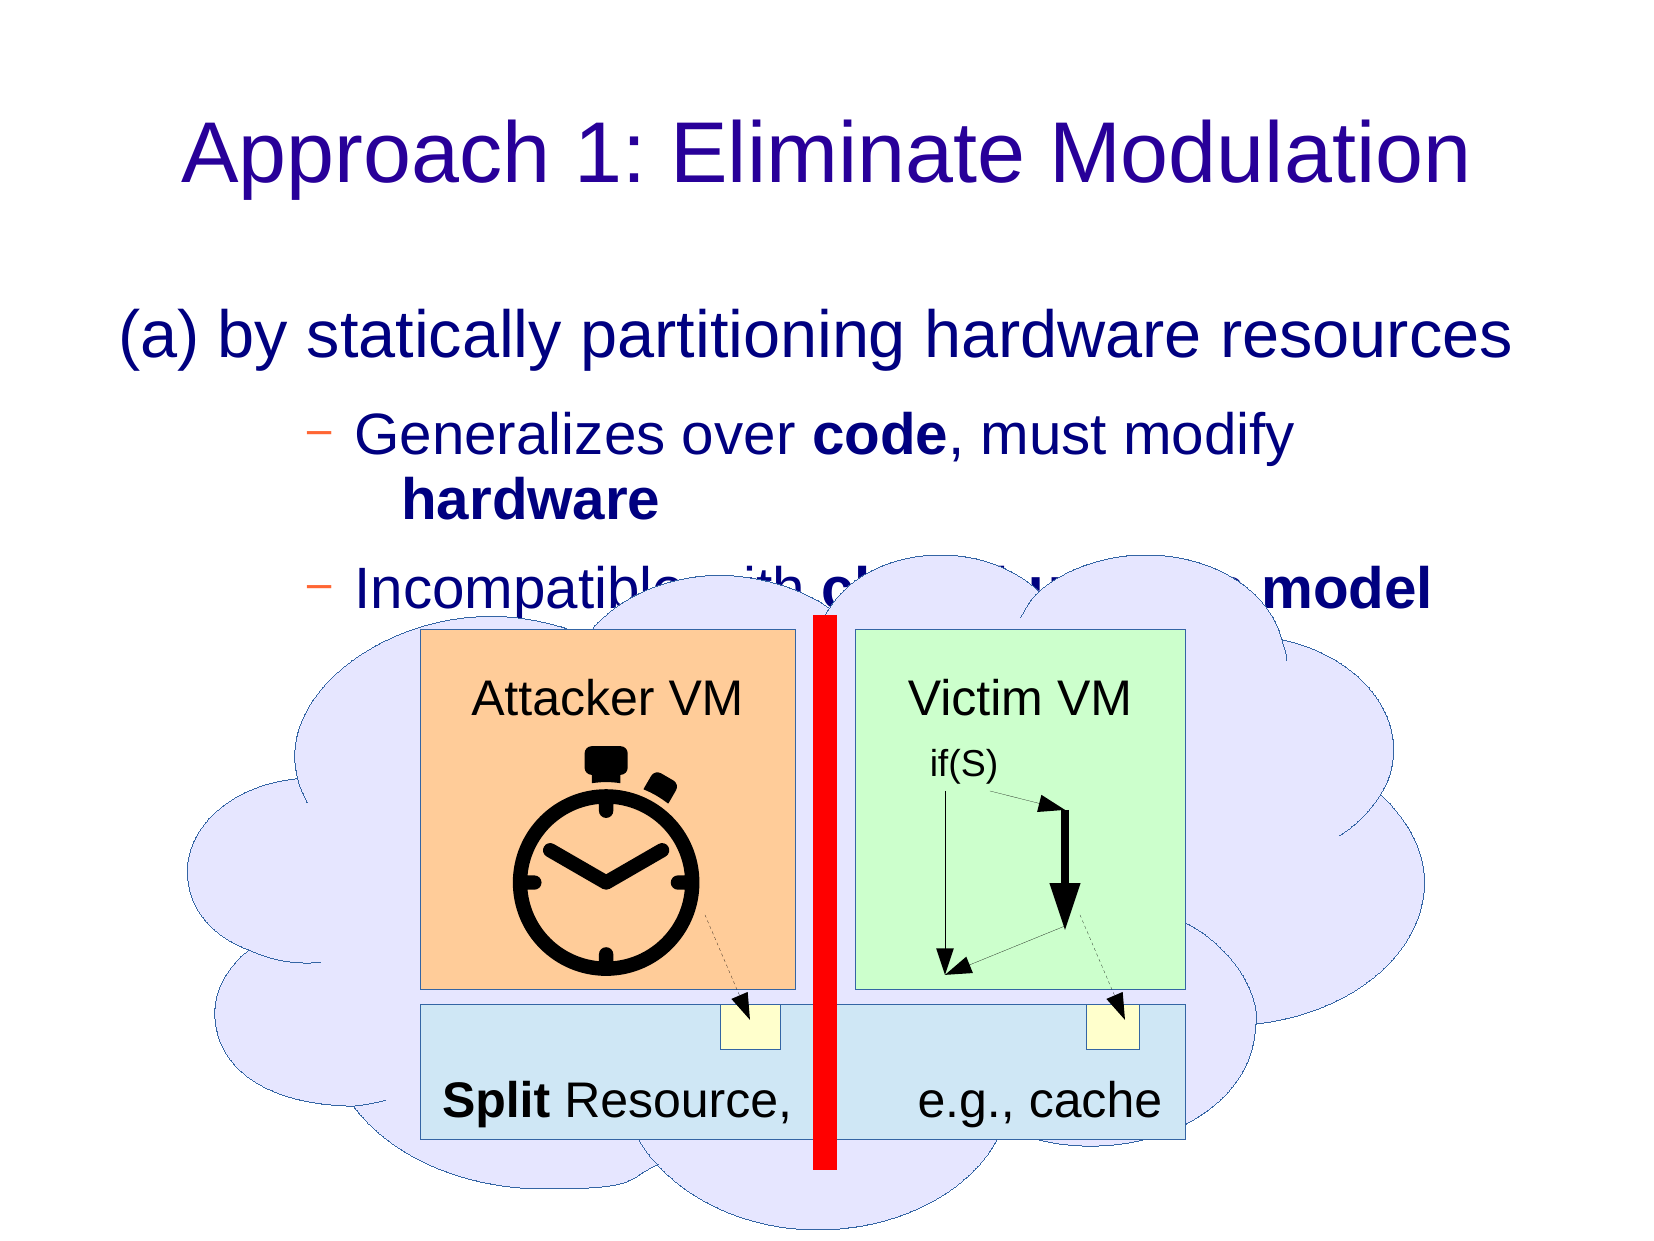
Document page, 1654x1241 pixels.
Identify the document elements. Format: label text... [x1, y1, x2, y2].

text_box [1039, 1140, 1143, 1147]
picture [491, 745, 722, 977]
text_box Attacker VM [420, 629, 796, 990]
text_box [187, 555, 1425, 1230]
title Approach 1: Eliminate Modulation [82, 56, 1571, 250]
list (a) by statically partitioning hardware resources Generalizes over code, must modify hardware Incompatible with cloud business model [118, 297, 1571, 556]
text_box Split Resource, e.g., cache [420, 1004, 813, 1140]
text_box Victim VM [855, 629, 1186, 990]
text_box if(S) [915, 734, 1081, 791]
text_box Split Resource, e.g., cache [837, 1004, 1186, 1140]
